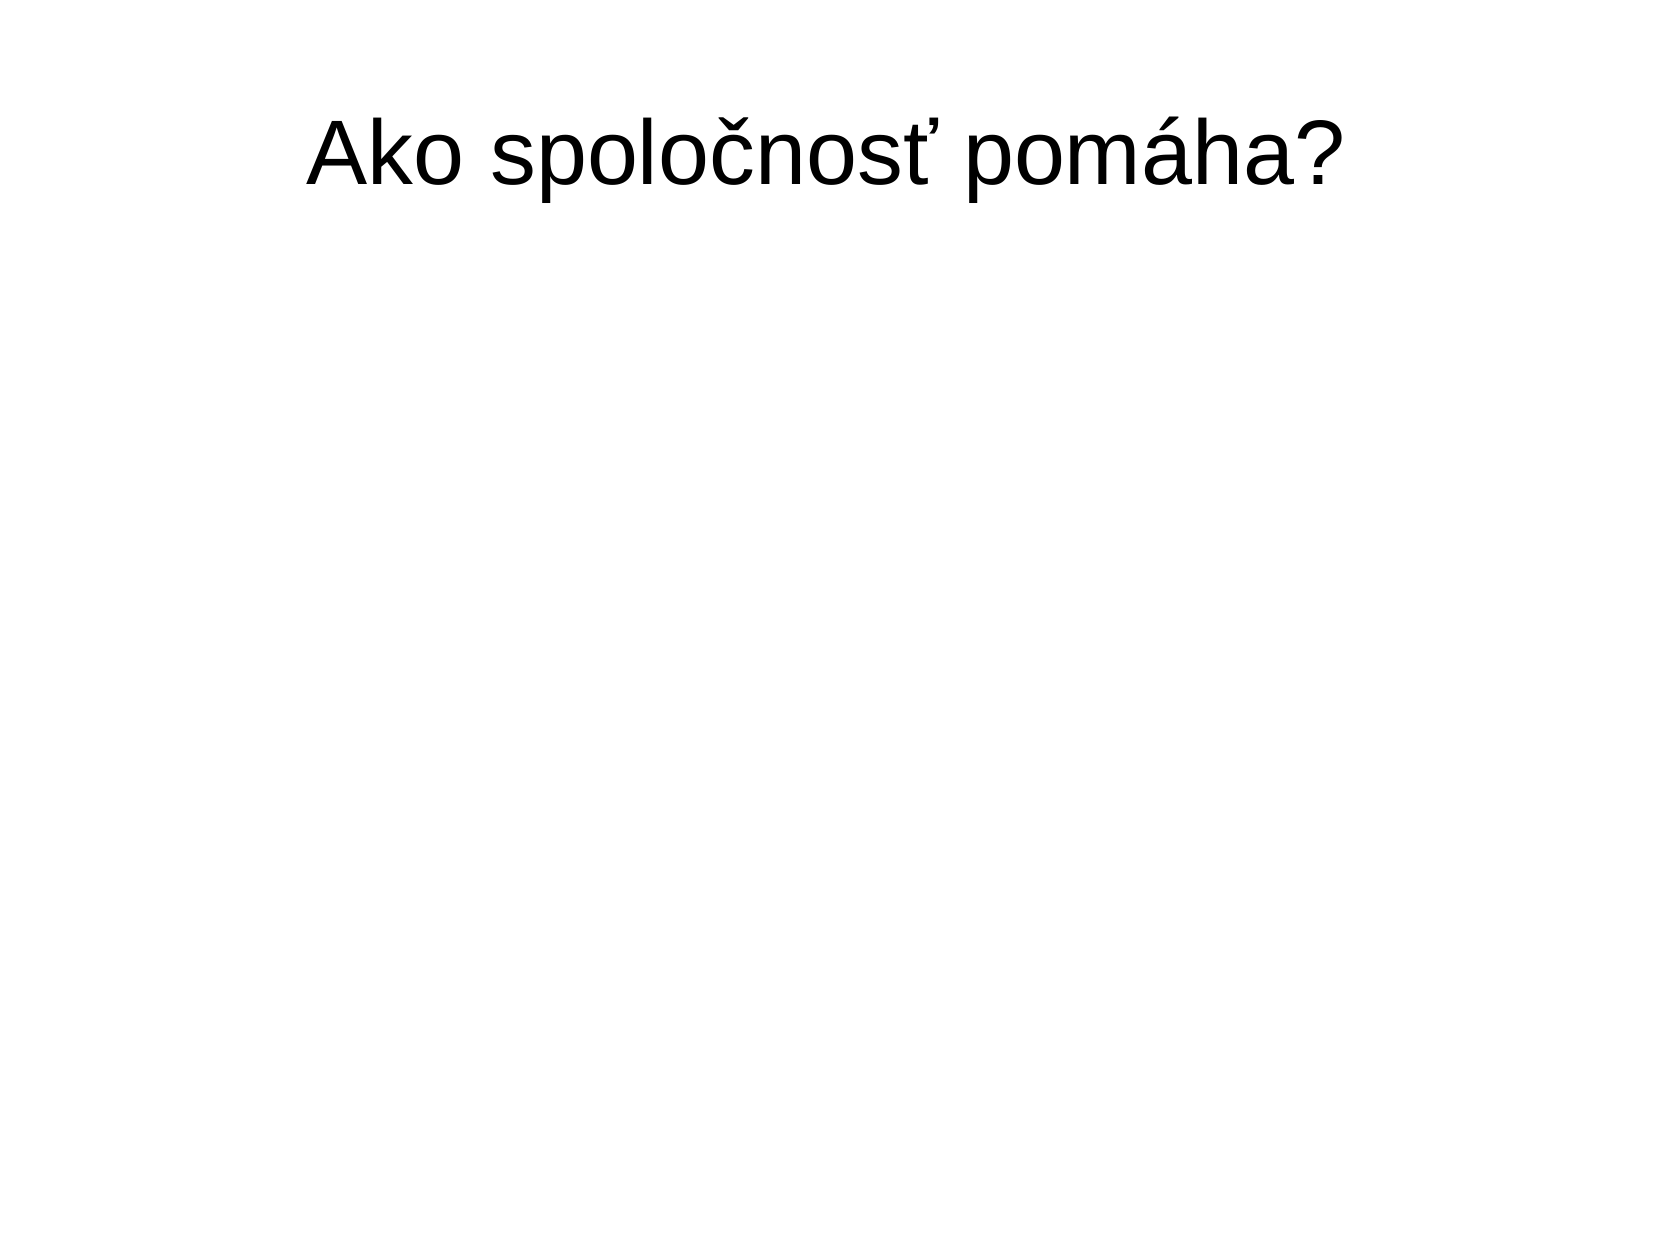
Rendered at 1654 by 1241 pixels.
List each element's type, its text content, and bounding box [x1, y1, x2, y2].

title Ako spoločnosť pomáha? [82, 49, 1571, 257]
